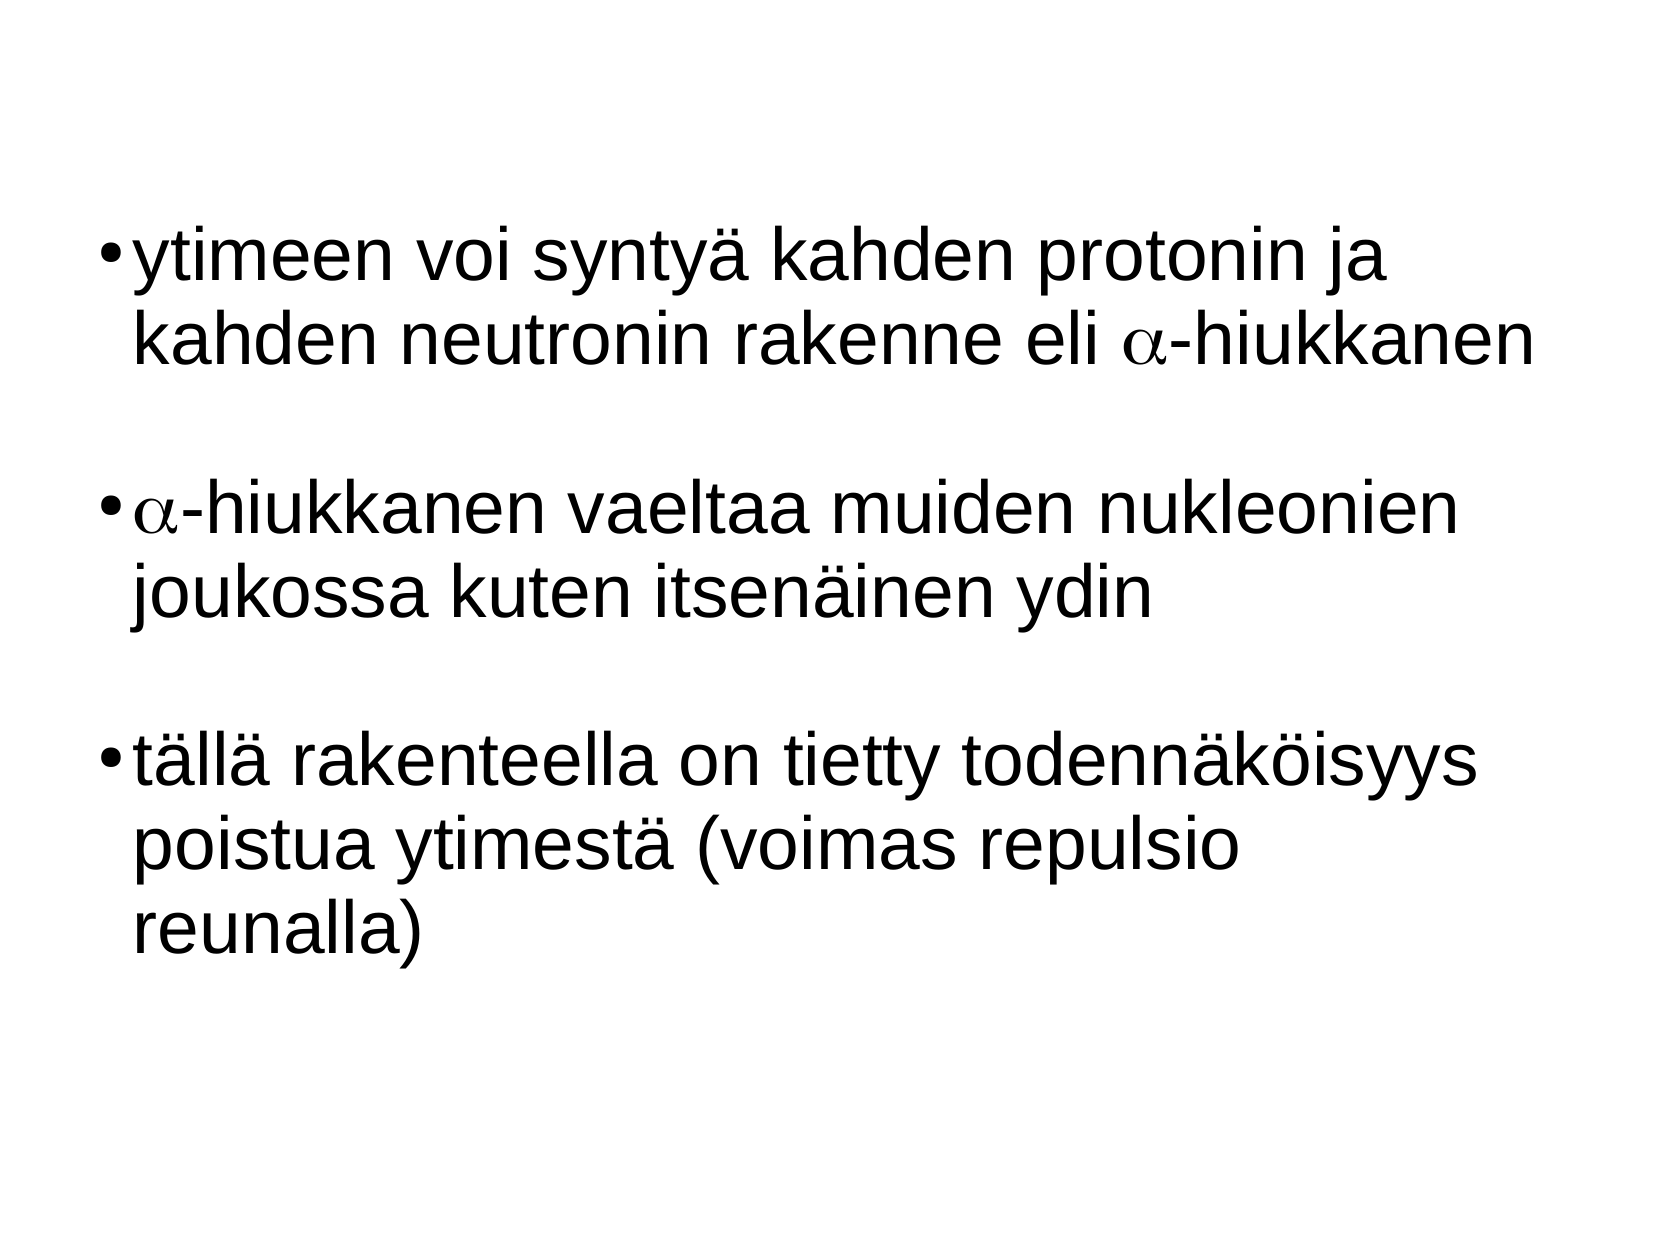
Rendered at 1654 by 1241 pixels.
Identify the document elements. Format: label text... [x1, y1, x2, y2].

text_box ytimeen voi syntyä kahden protonin ja kahden neutronin rakenne eli a-hiukkanen a-hiukkanen vaeltaa muiden nukleonien joukossa kuten itsenäinen ydin tällä rakenteella on tietty todennäköisyys poistua ytimestä (voimas repulsio reunalla) [82, 205, 1562, 1077]
